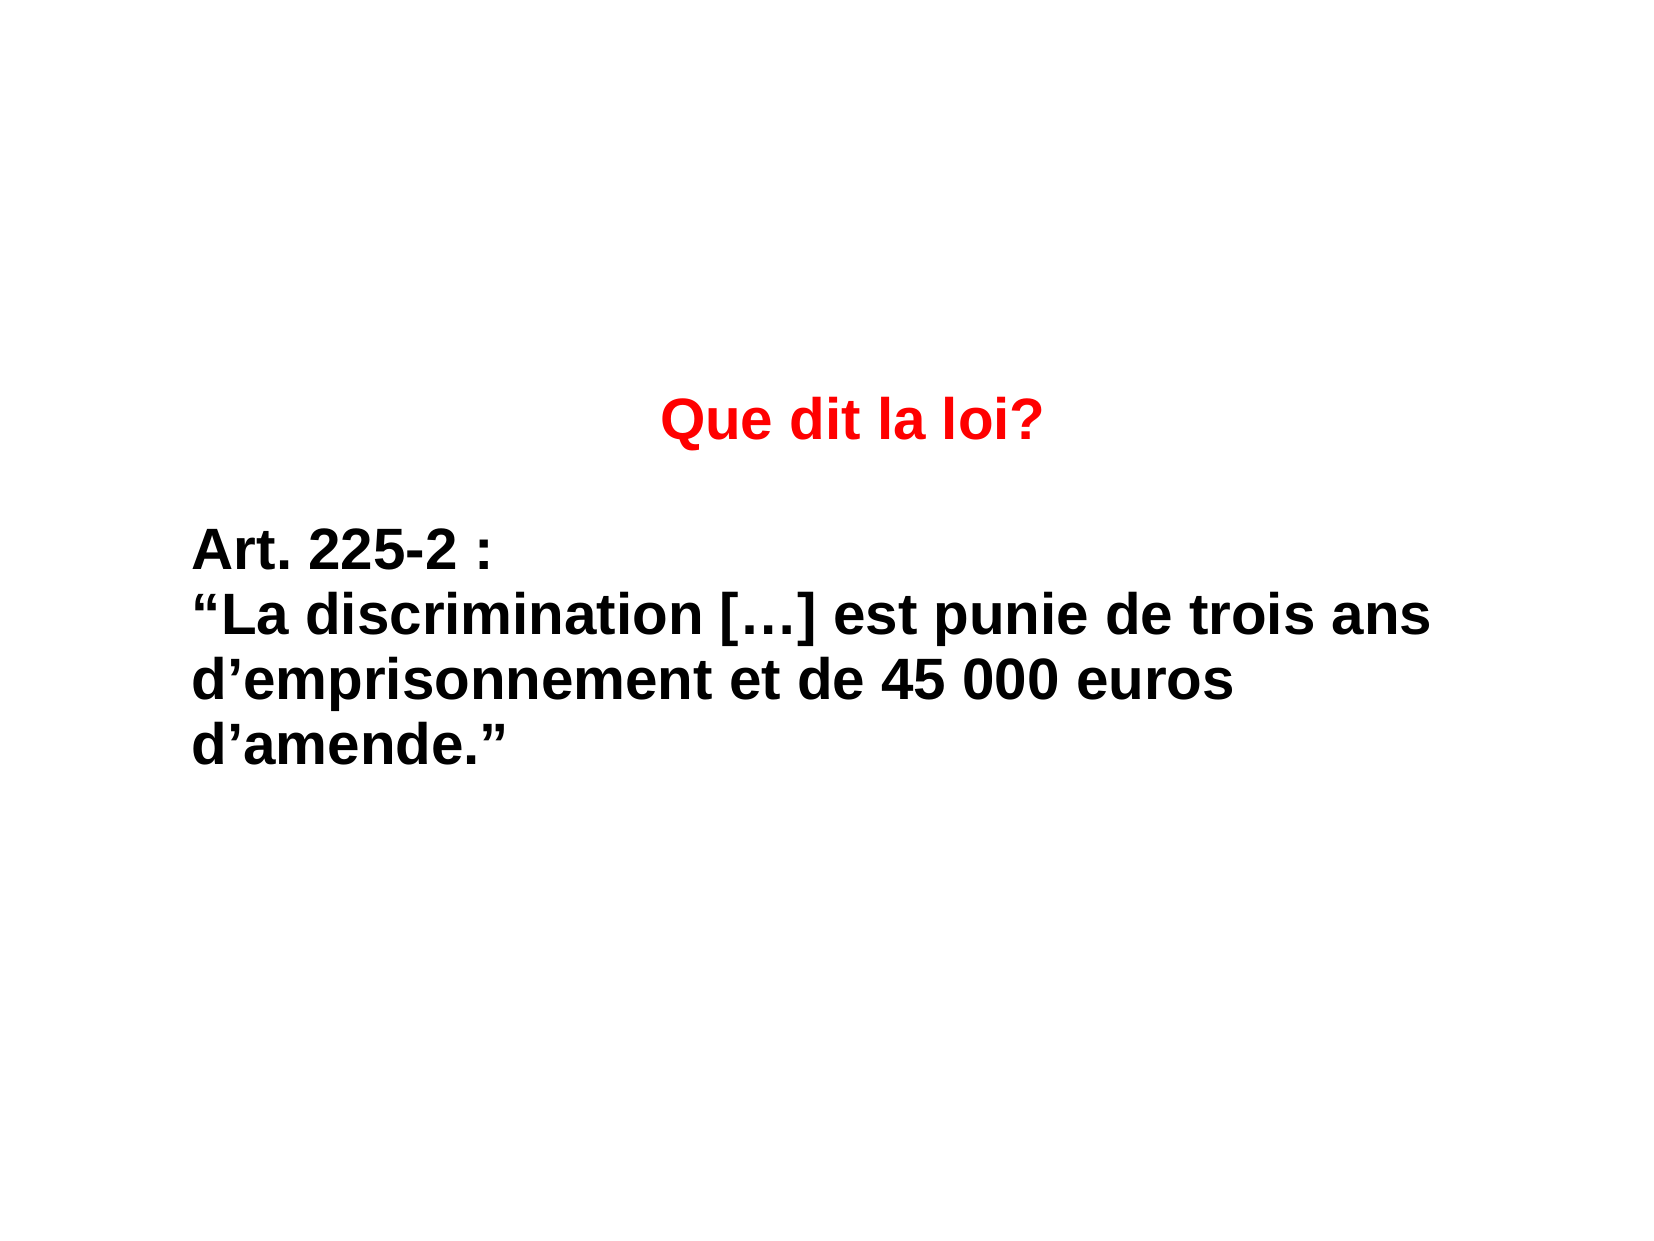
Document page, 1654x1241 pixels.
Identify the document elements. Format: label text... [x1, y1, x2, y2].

text_box Que dit la loi? Art. 225-2 : “La discrimination […] est punie de trois ans d’emprisonnement et de 45 000 euros d’amende.” [177, 295, 1529, 794]
